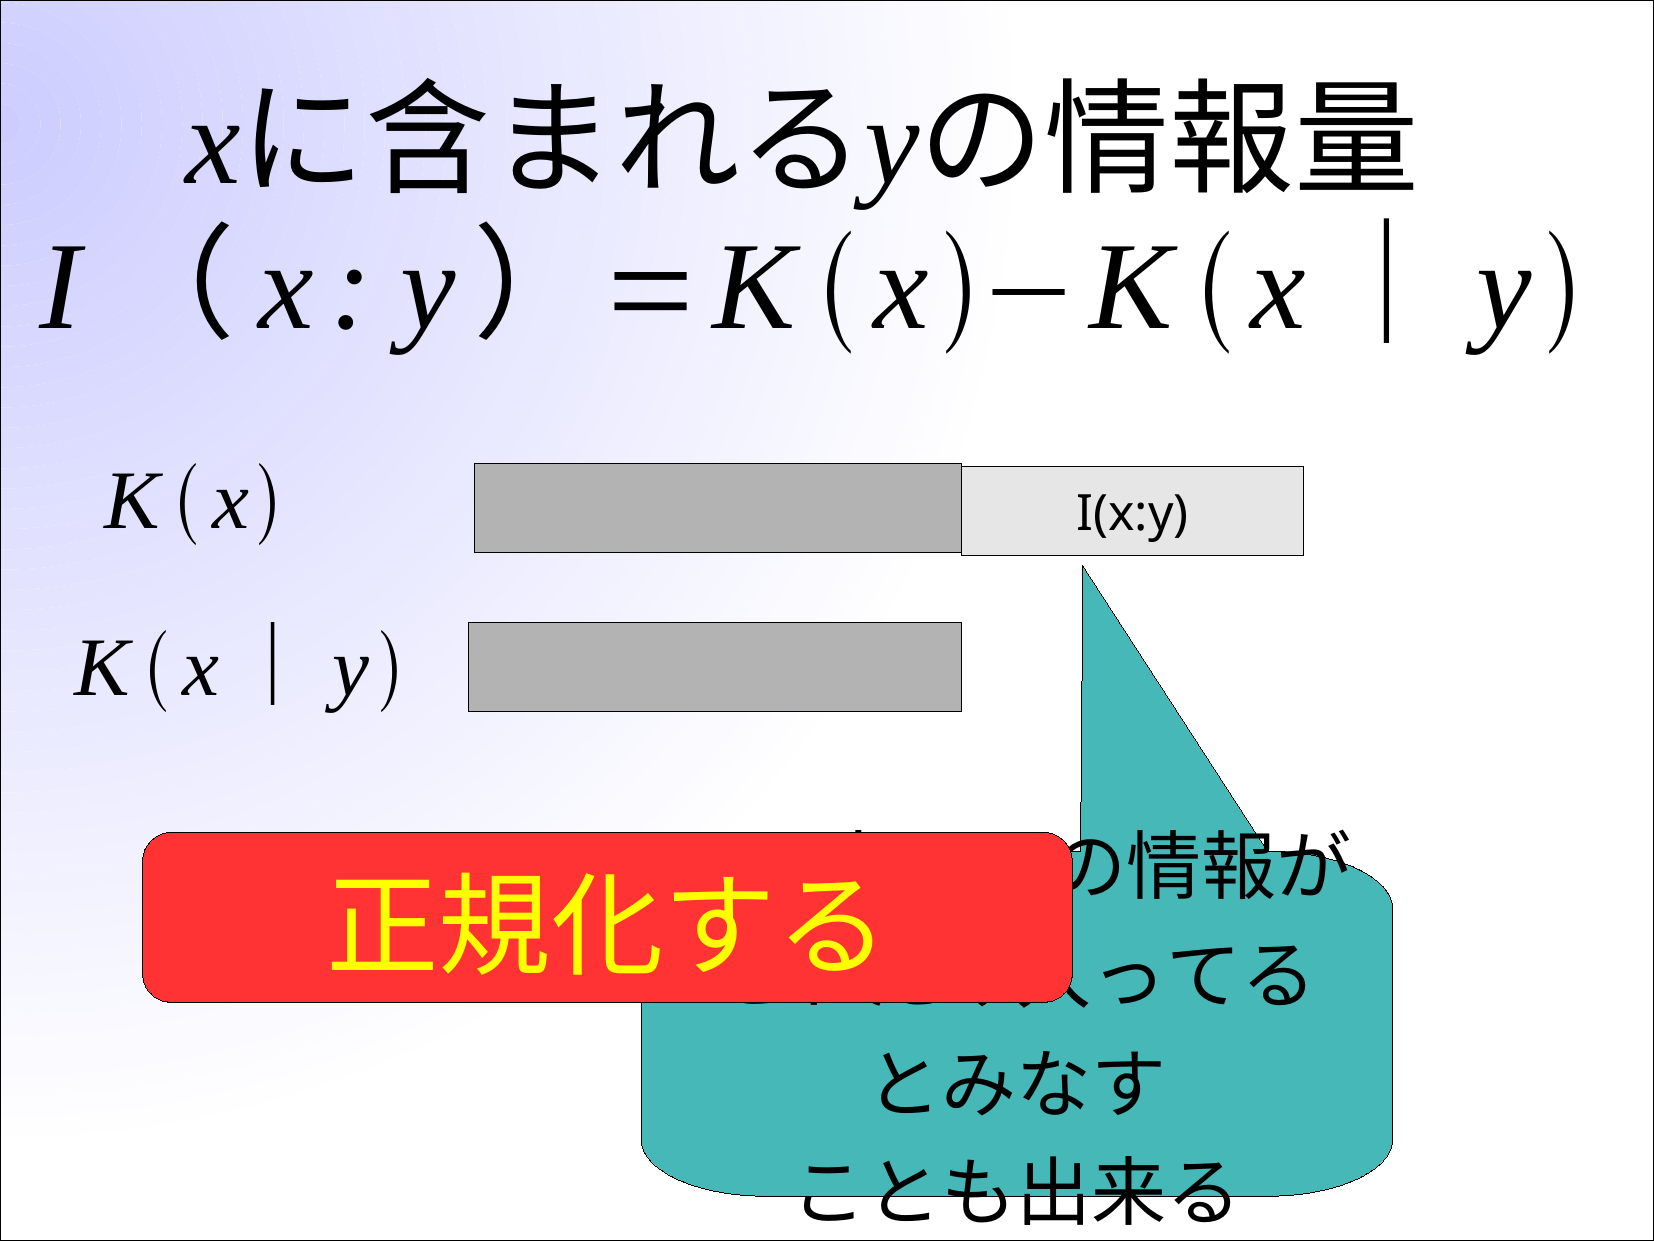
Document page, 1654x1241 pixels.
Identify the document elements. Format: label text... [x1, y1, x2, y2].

text_box [468, 622, 962, 712]
chart [91, 455, 288, 551]
text_box 正規化する [142, 832, 1073, 1003]
chart [24, 72, 1590, 360]
text_box I(x:y) [961, 466, 1304, 556]
text_box [474, 463, 962, 553]
text_box Xの中にyの情報が これだけ入ってる とみなす ことも出来る [641, 565, 1393, 1197]
chart [62, 622, 410, 718]
